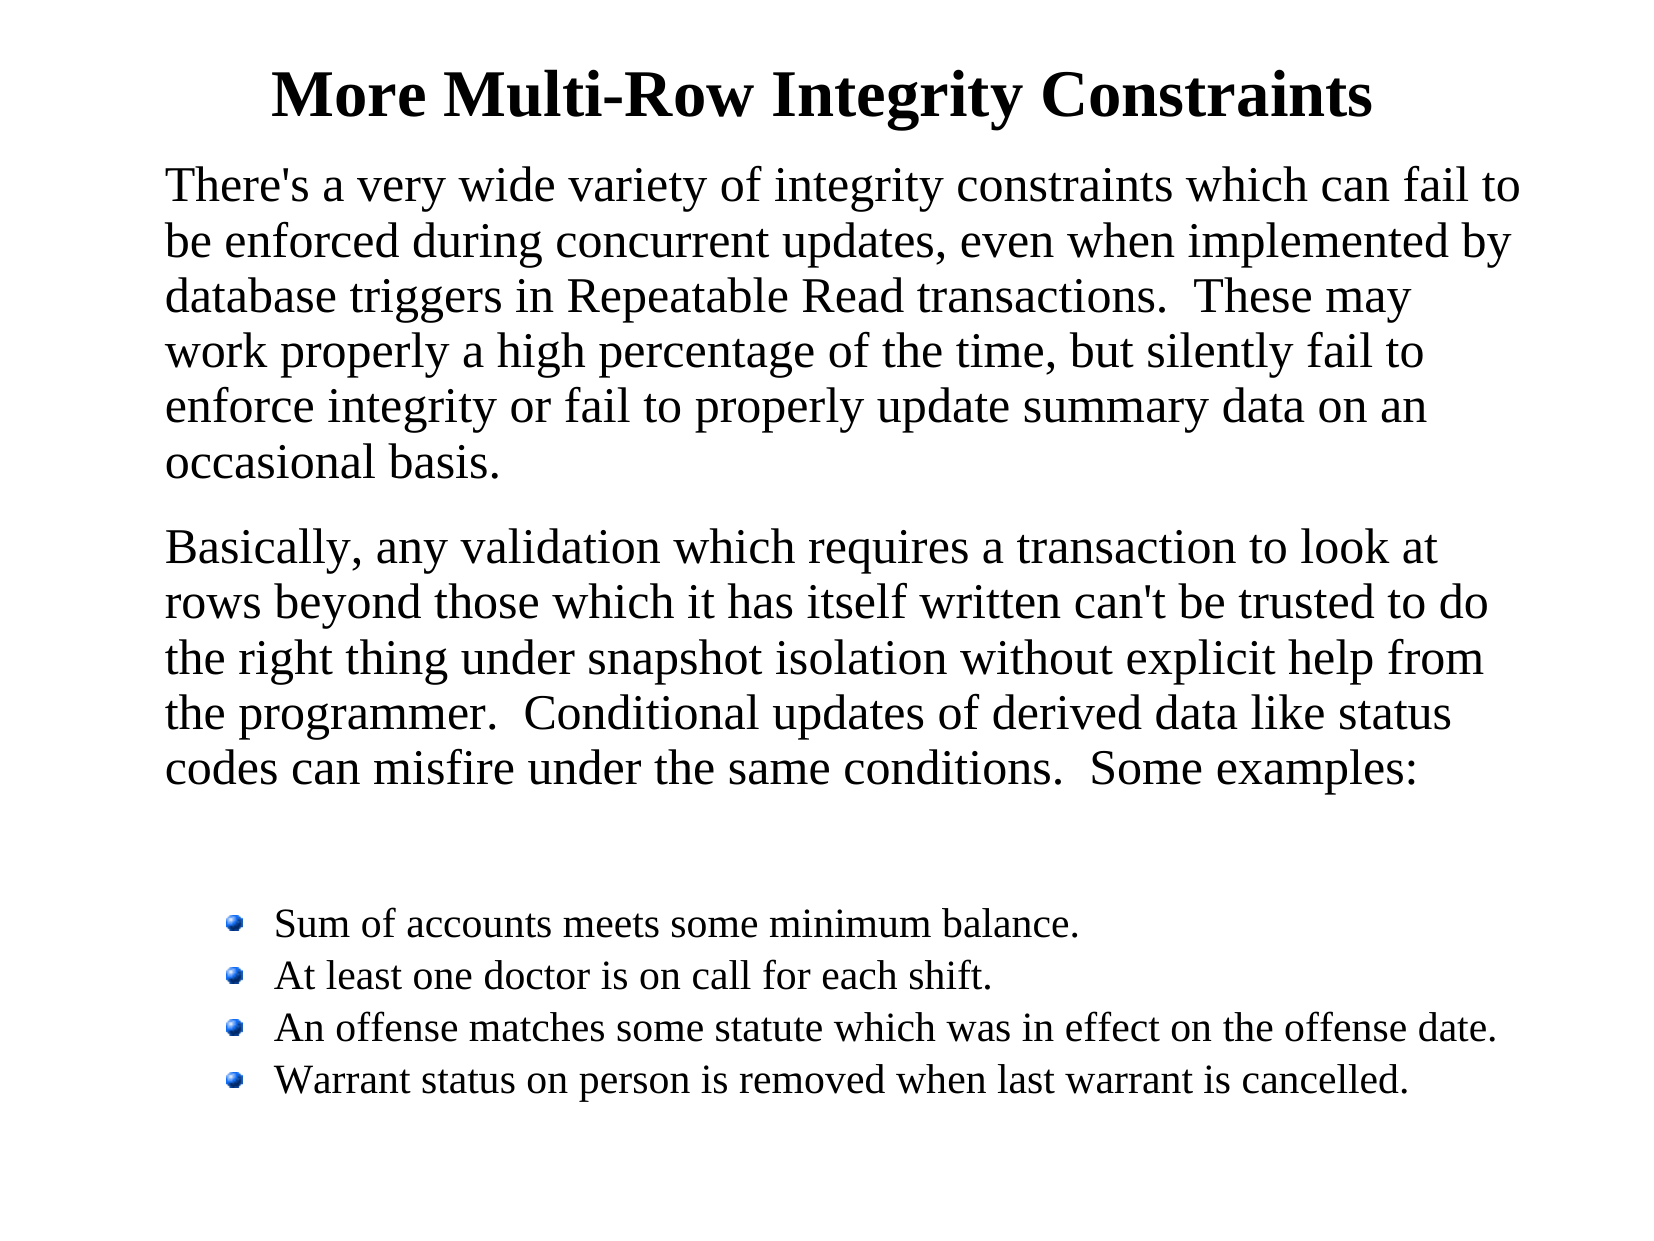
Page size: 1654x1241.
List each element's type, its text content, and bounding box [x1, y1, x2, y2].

list Sum of accounts meets some minimum balance. At least one doctor is on call for each shift. An offense matches some statute which was in effect on the offense date. Warrant status on person is removed when last warrant is cancelled. [37, 900, 1538, 1201]
text_box There's a very wide variety of integrity constraints which can fail to be enforced during concurrent updates, even when implemented by database triggers in Repeatable Read transactions. These may work properly a high percentage of the time, but silently fail to enforce integrity or fail to properly update summary data on an occasional basis. Basically, any validation which requires a transaction to look at rows beyond those which it has itself written can't be trusted to do the right thing under snapshot isolation without explicit help from the programmer. Conditional updates of derived data like status codes can misfire under the same conditions. Some examples: [150, 150, 1538, 814]
title More Multi-Row Integrity Constraints [112, 37, 1535, 151]
